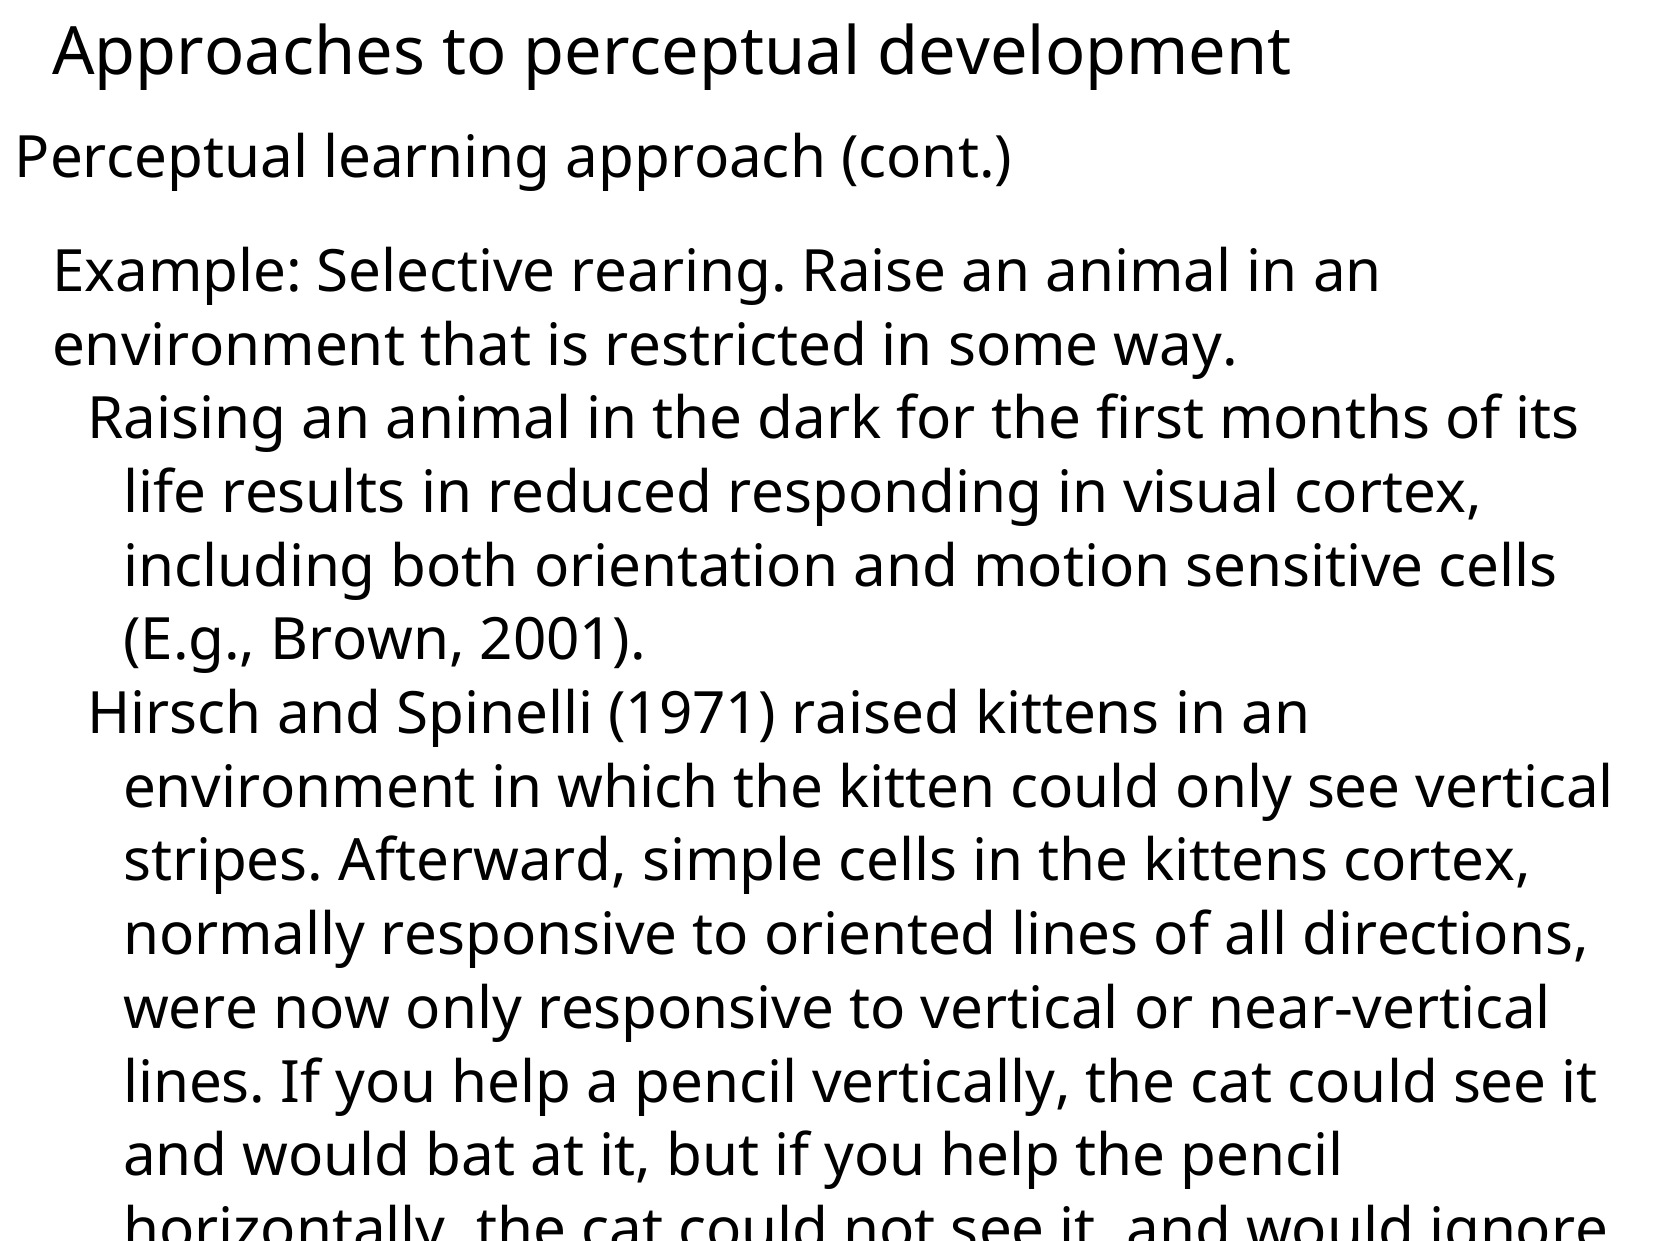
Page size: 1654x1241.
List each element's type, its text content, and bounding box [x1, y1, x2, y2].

text_box Perceptual learning approach (cont.) [0, 111, 1276, 197]
text_box Approaches to perceptual development [37, 0, 1613, 225]
text_box Example: Selective rearing. Raise an animal in an environment that is restricted in some way. Raising an animal in the dark for the first months of its life results in reduced responding in visual cortex, including both orientation and motion sensitive cells (E.g., Brown, 2001). Hirsch and Spinelli (1971) raised kittens in an environment in which the kitten could only see vertical stripes. Afterward, simple cells in the kittens cortex, normally responsive to oriented lines of all directions, were now only responsive to vertical or near-vertical lines. If you help a pencil vertically, the cat could see it and would bat at it, but if you help the pencil horizontally, the cat could not see it, and would ignore it. [37, 225, 1651, 1232]
